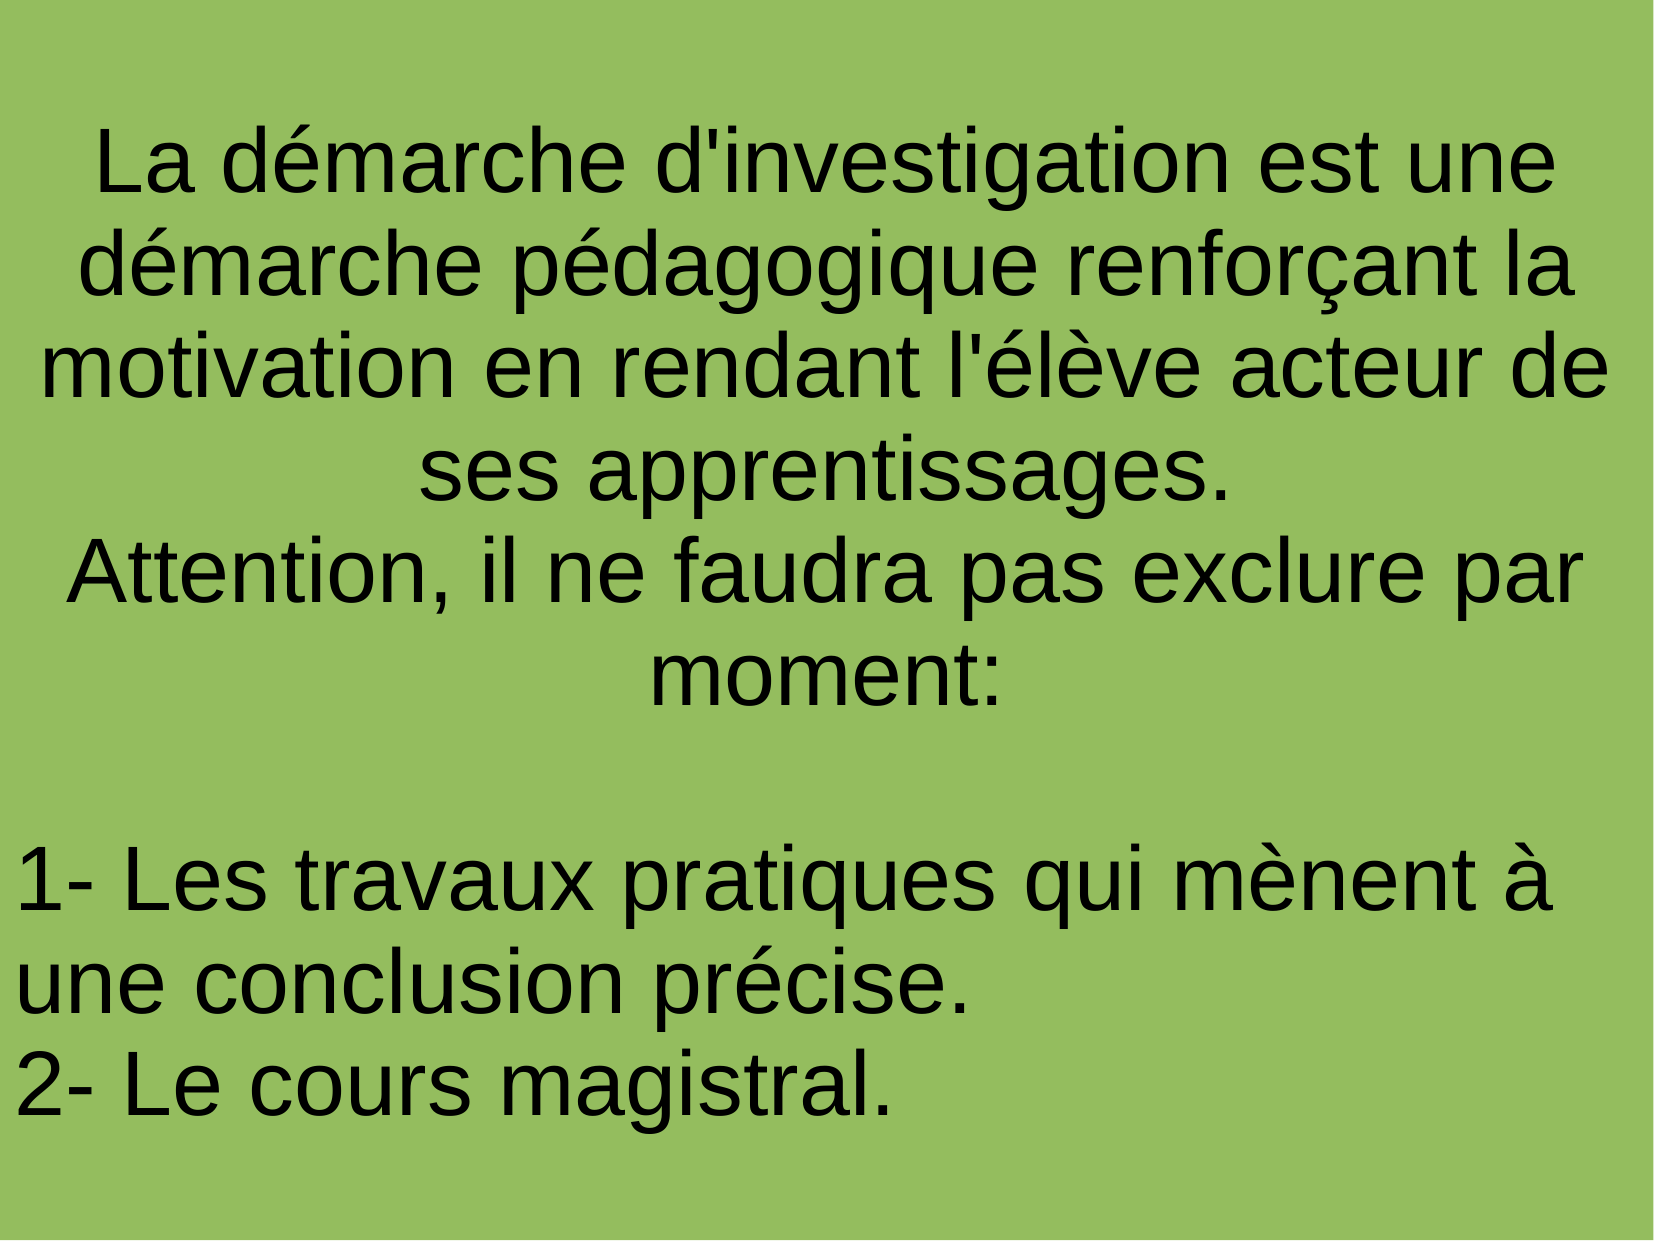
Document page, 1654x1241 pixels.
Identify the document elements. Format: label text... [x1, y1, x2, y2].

text_box La démarche d'investigation est une démarche pédagogique renforçant la motivation en rendant l'élève acteur de ses apprentissages. Attention, il ne faudra pas exclure par moment: 1- Les travaux pratiques qui mènent à une conclusion précise. 2- Le cours magistral. [0, 0, 1654, 1241]
